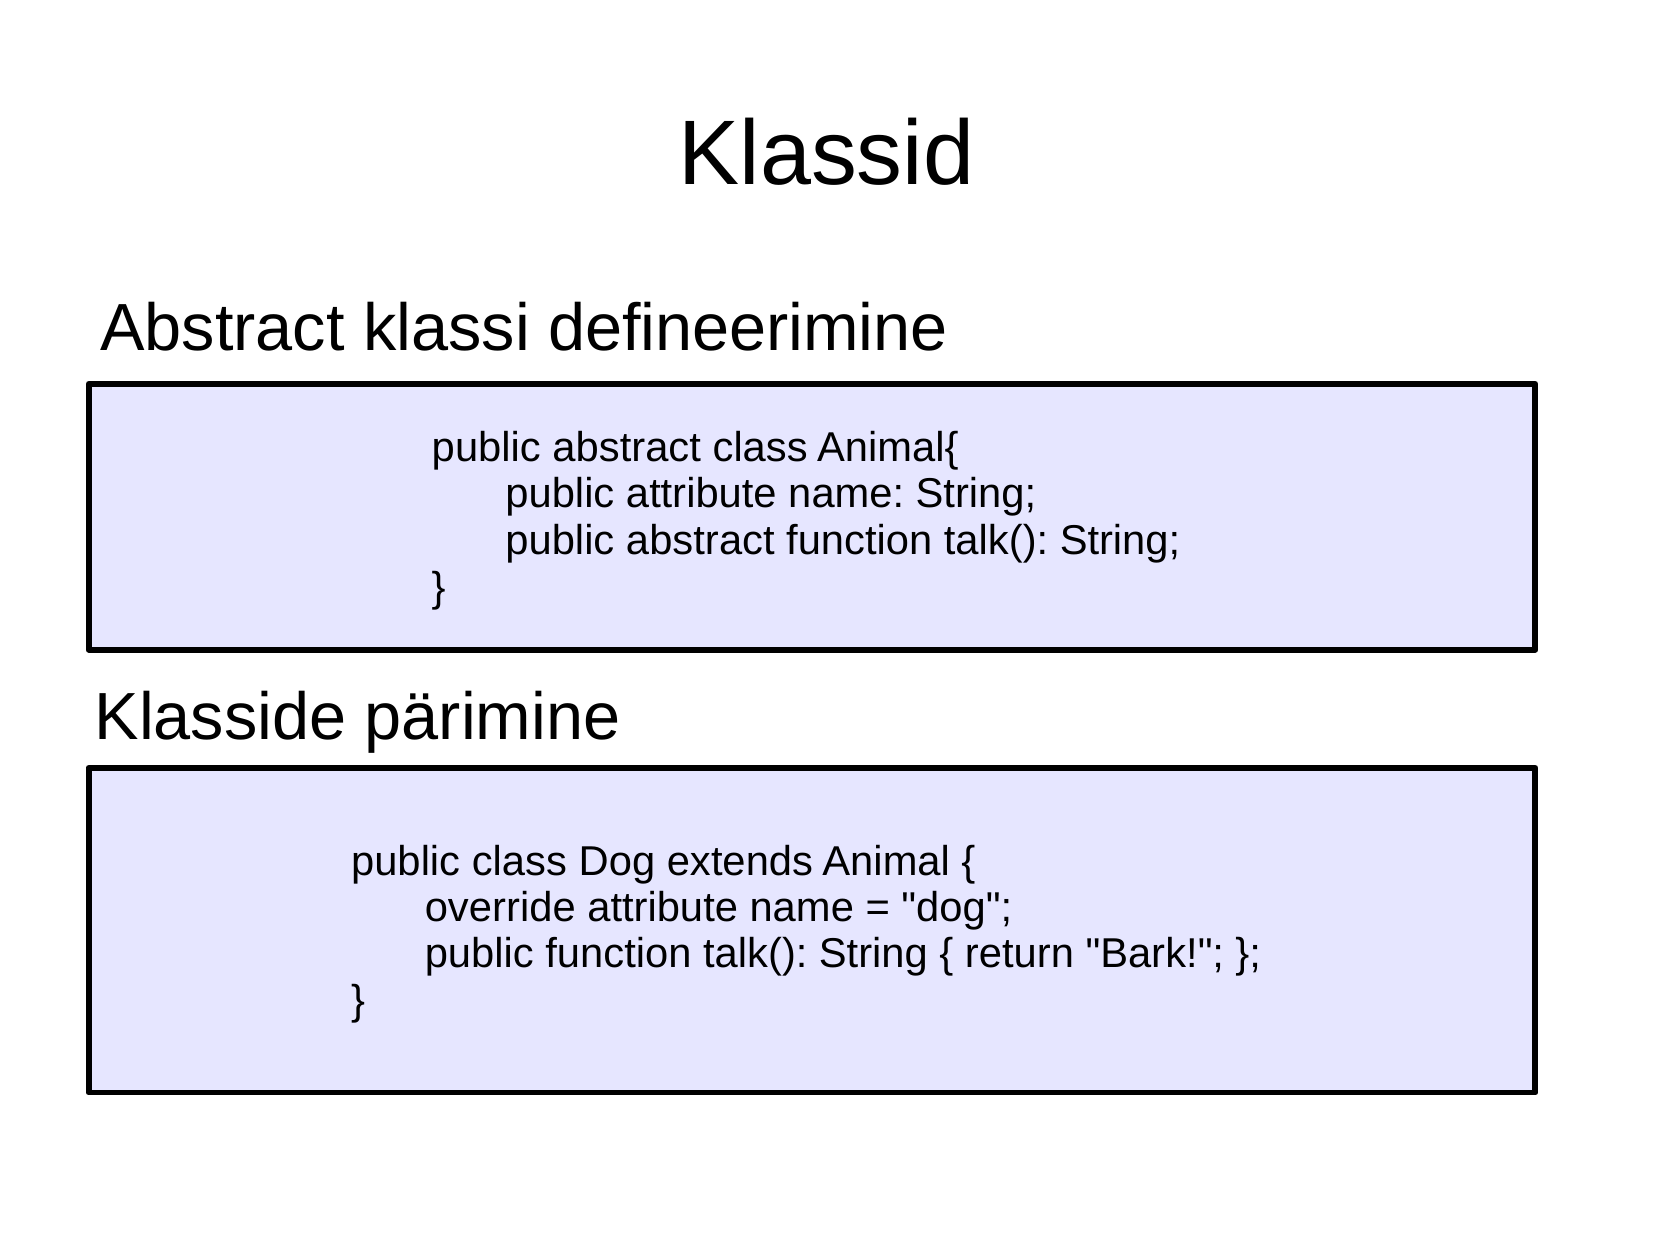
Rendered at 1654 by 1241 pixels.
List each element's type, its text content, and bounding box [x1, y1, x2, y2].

title Klassid [82, 56, 1571, 250]
list Abstract klassi defineerimine [82, 290, 1571, 384]
text_box public abstract class Animal{ public attribute name: String; public abstract function talk(): String; } [88, 383, 1536, 650]
text_box public class Dog extends Animal { override attribute name = "dog"; public function talk(): String { return "Bark!"; }; } [88, 767, 1536, 1093]
list Klasside pärimine [76, 679, 1565, 773]
